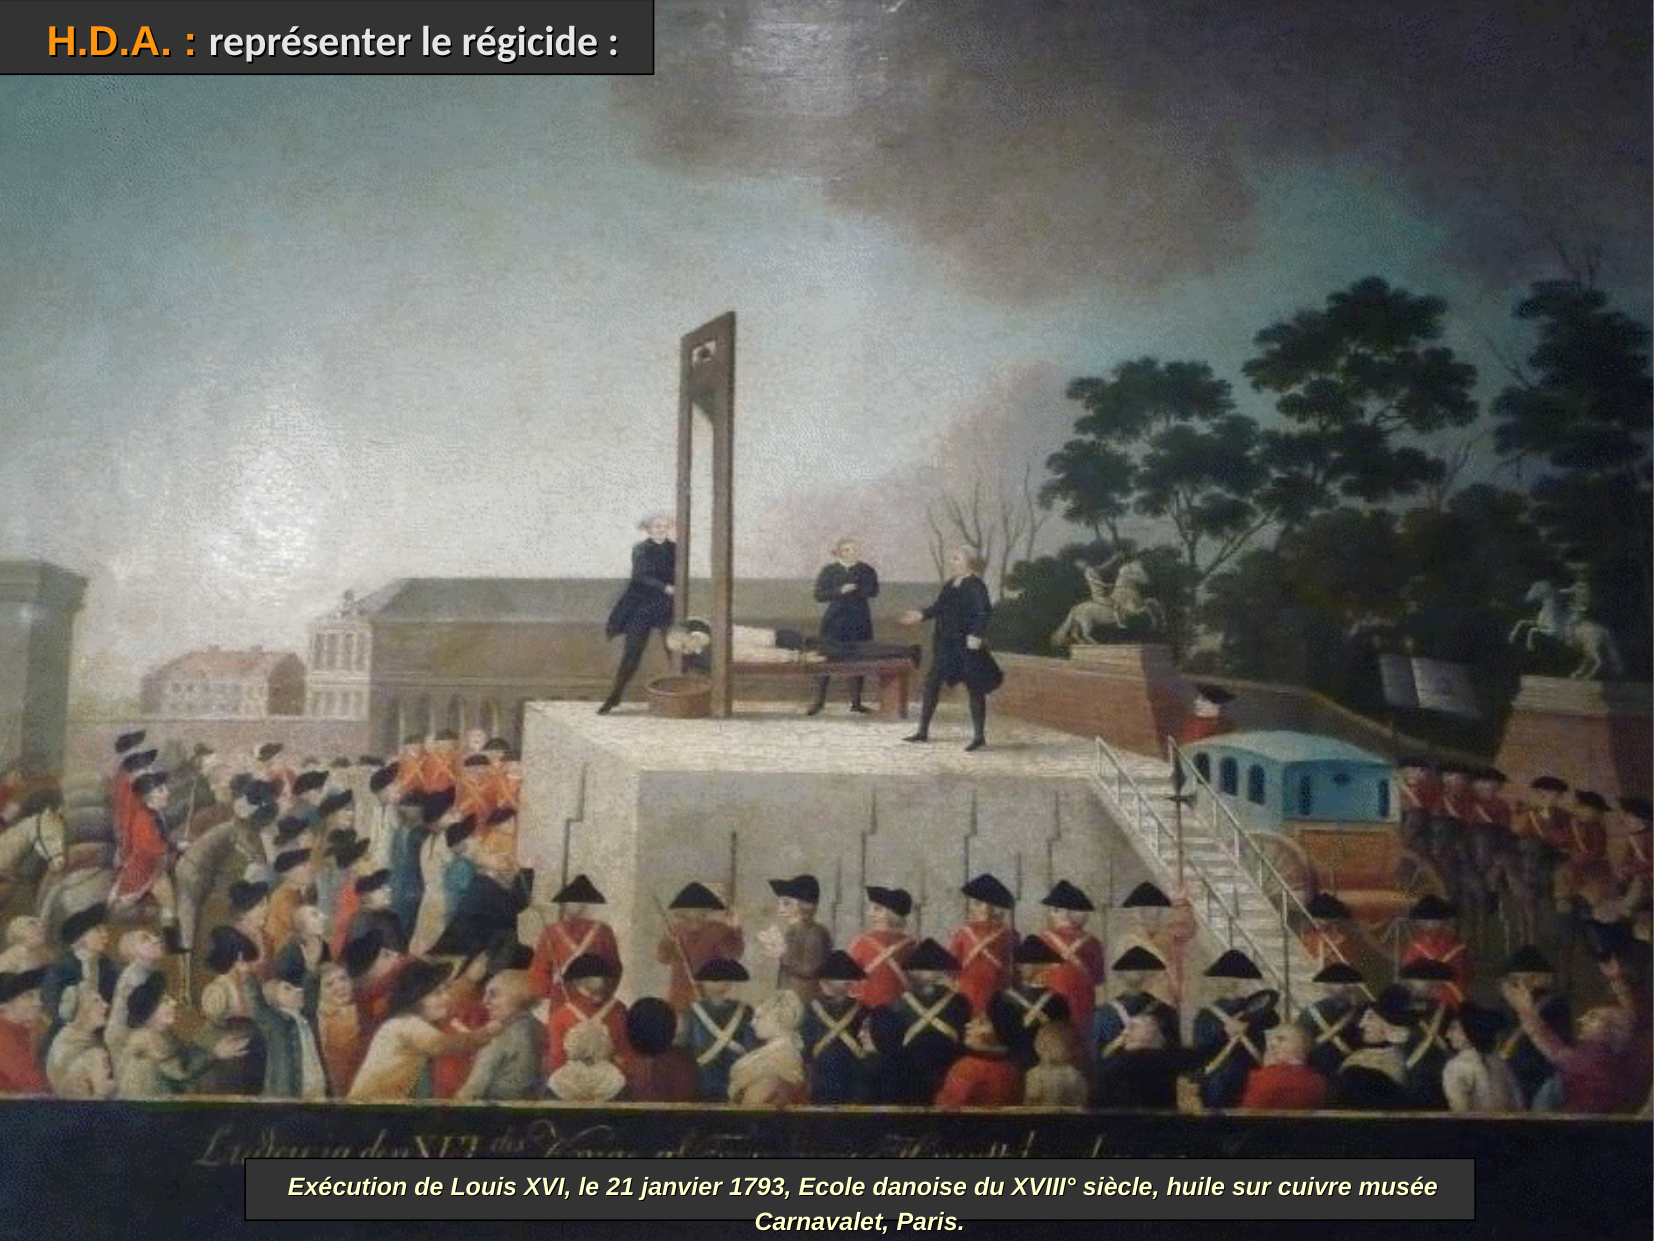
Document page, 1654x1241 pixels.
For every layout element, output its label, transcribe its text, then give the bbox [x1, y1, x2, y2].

text_box H.D.A. : représenter le régicide : [0, 0, 654, 75]
text_box Exécution de Louis XVI, le 21 janvier 1793, Ecole danoise du XVIII° siècle, huile sur cuivre musée Carnavalet, Paris. [245, 1158, 1476, 1221]
picture [0, 0, 1654, 1241]
